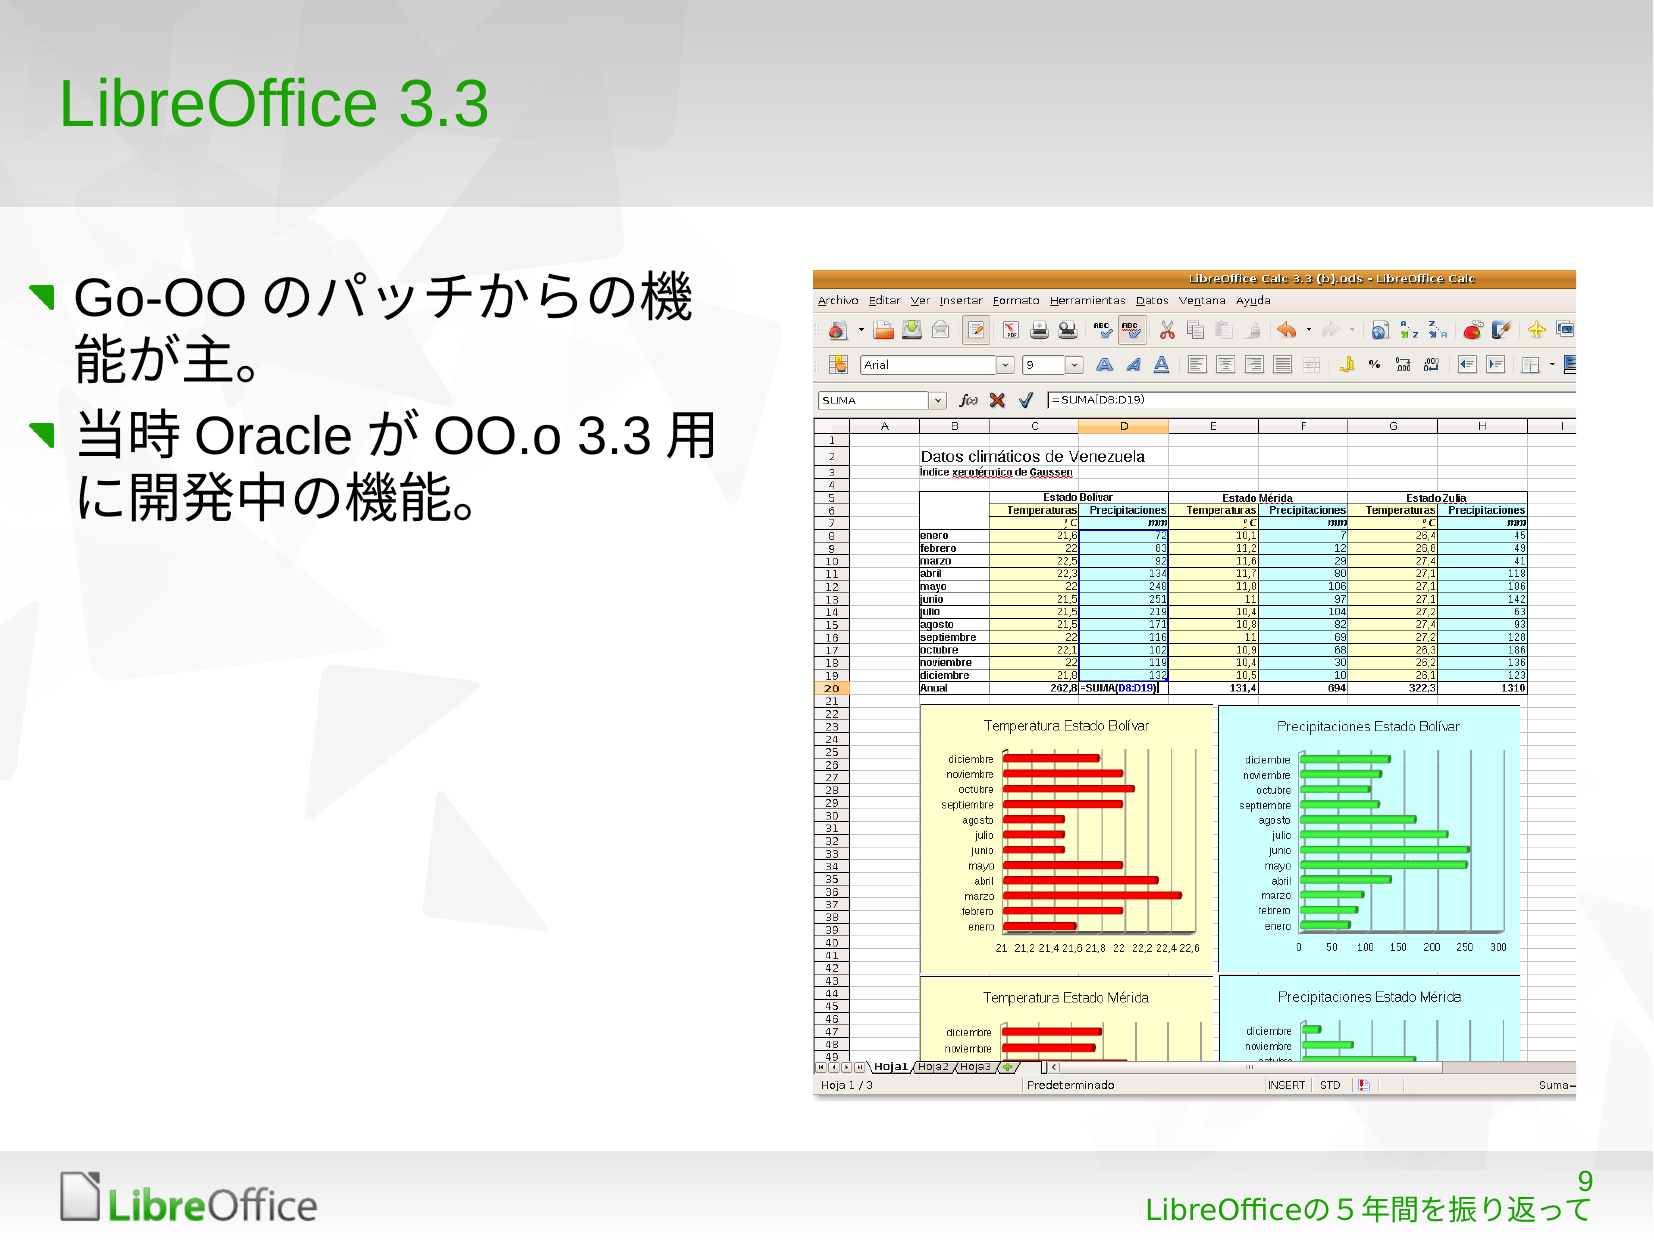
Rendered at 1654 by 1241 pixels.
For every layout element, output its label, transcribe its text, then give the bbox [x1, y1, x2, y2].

list Go-OOのパッチからの機能が主。 当時OracleがOO.o 3.3用に開発中の機能。 [29, 265, 739, 986]
picture [41, 1152, 337, 1241]
title LibreOffice 3.3 [58, 29, 1594, 178]
picture [808, 265, 1653, 1170]
picture [0, 0, 783, 931]
